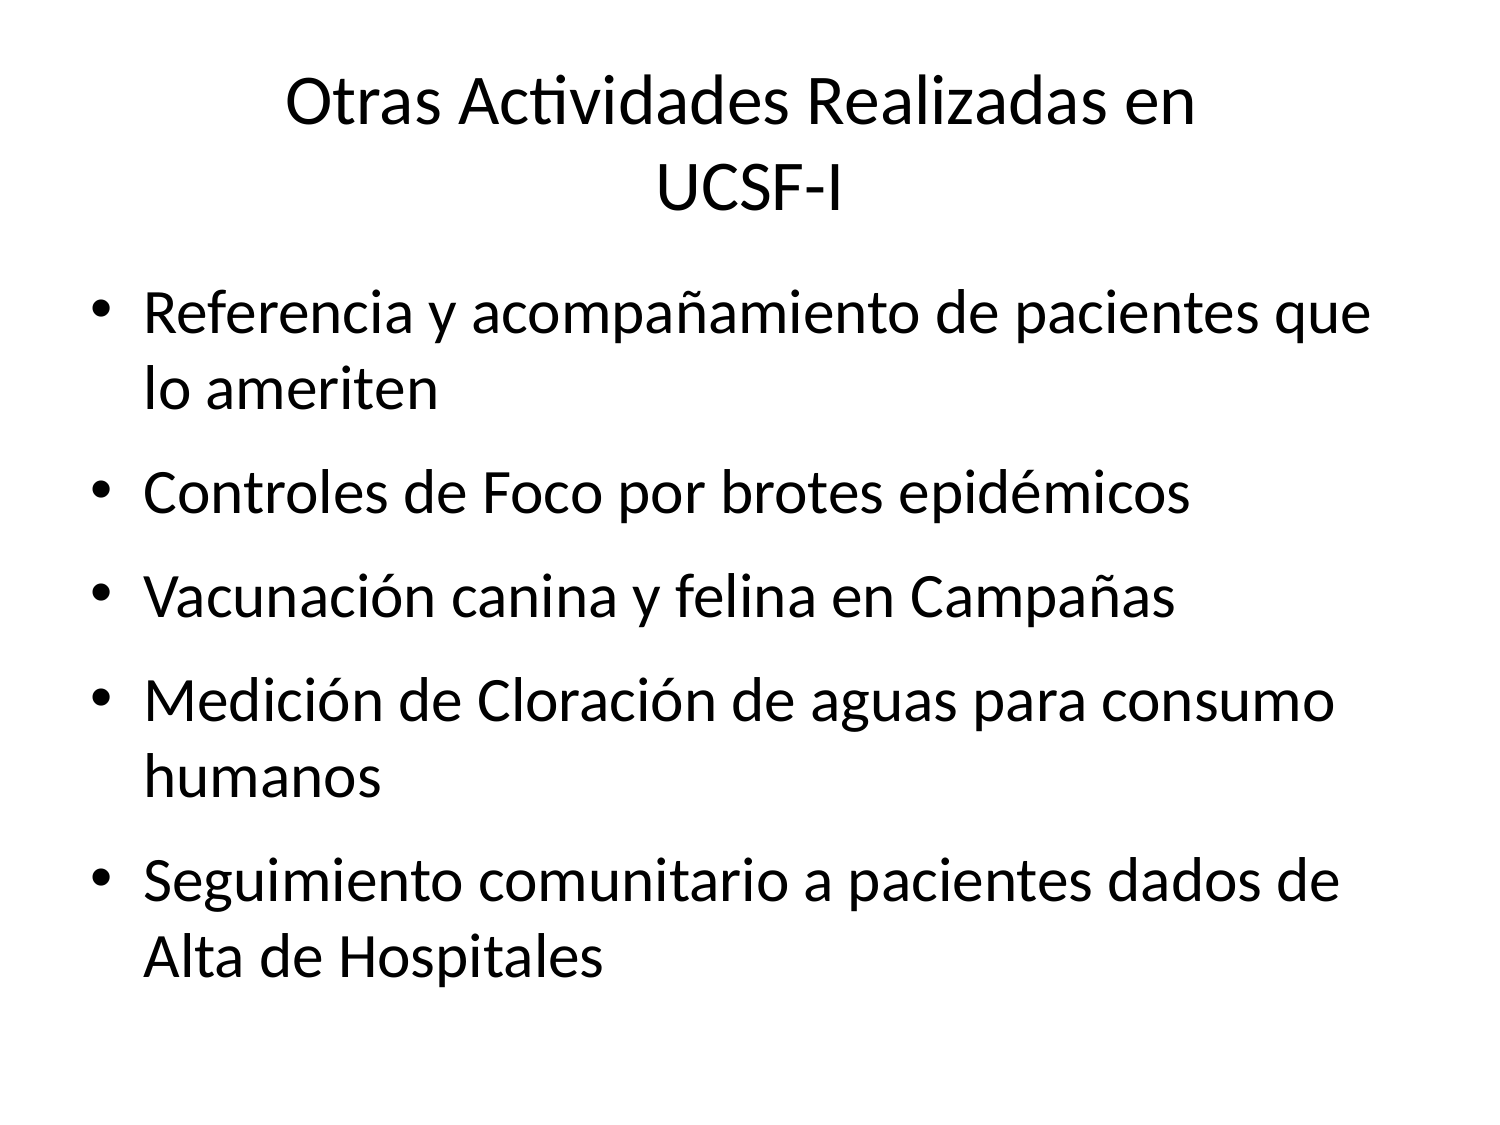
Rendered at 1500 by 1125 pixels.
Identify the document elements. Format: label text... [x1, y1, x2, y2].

list Referencia y acompañamiento de pacientes que lo ameriten Controles de Foco por brotes epidémicos Vacunación canina y felina en Campañas Medición de Cloración de aguas para consumo humanos Seguimiento comunitario a pacientes dados de Alta de Hospitales [75, 262, 1425, 1005]
title Otras Actividades Realizadas en UCSF-I [75, 45, 1425, 233]
